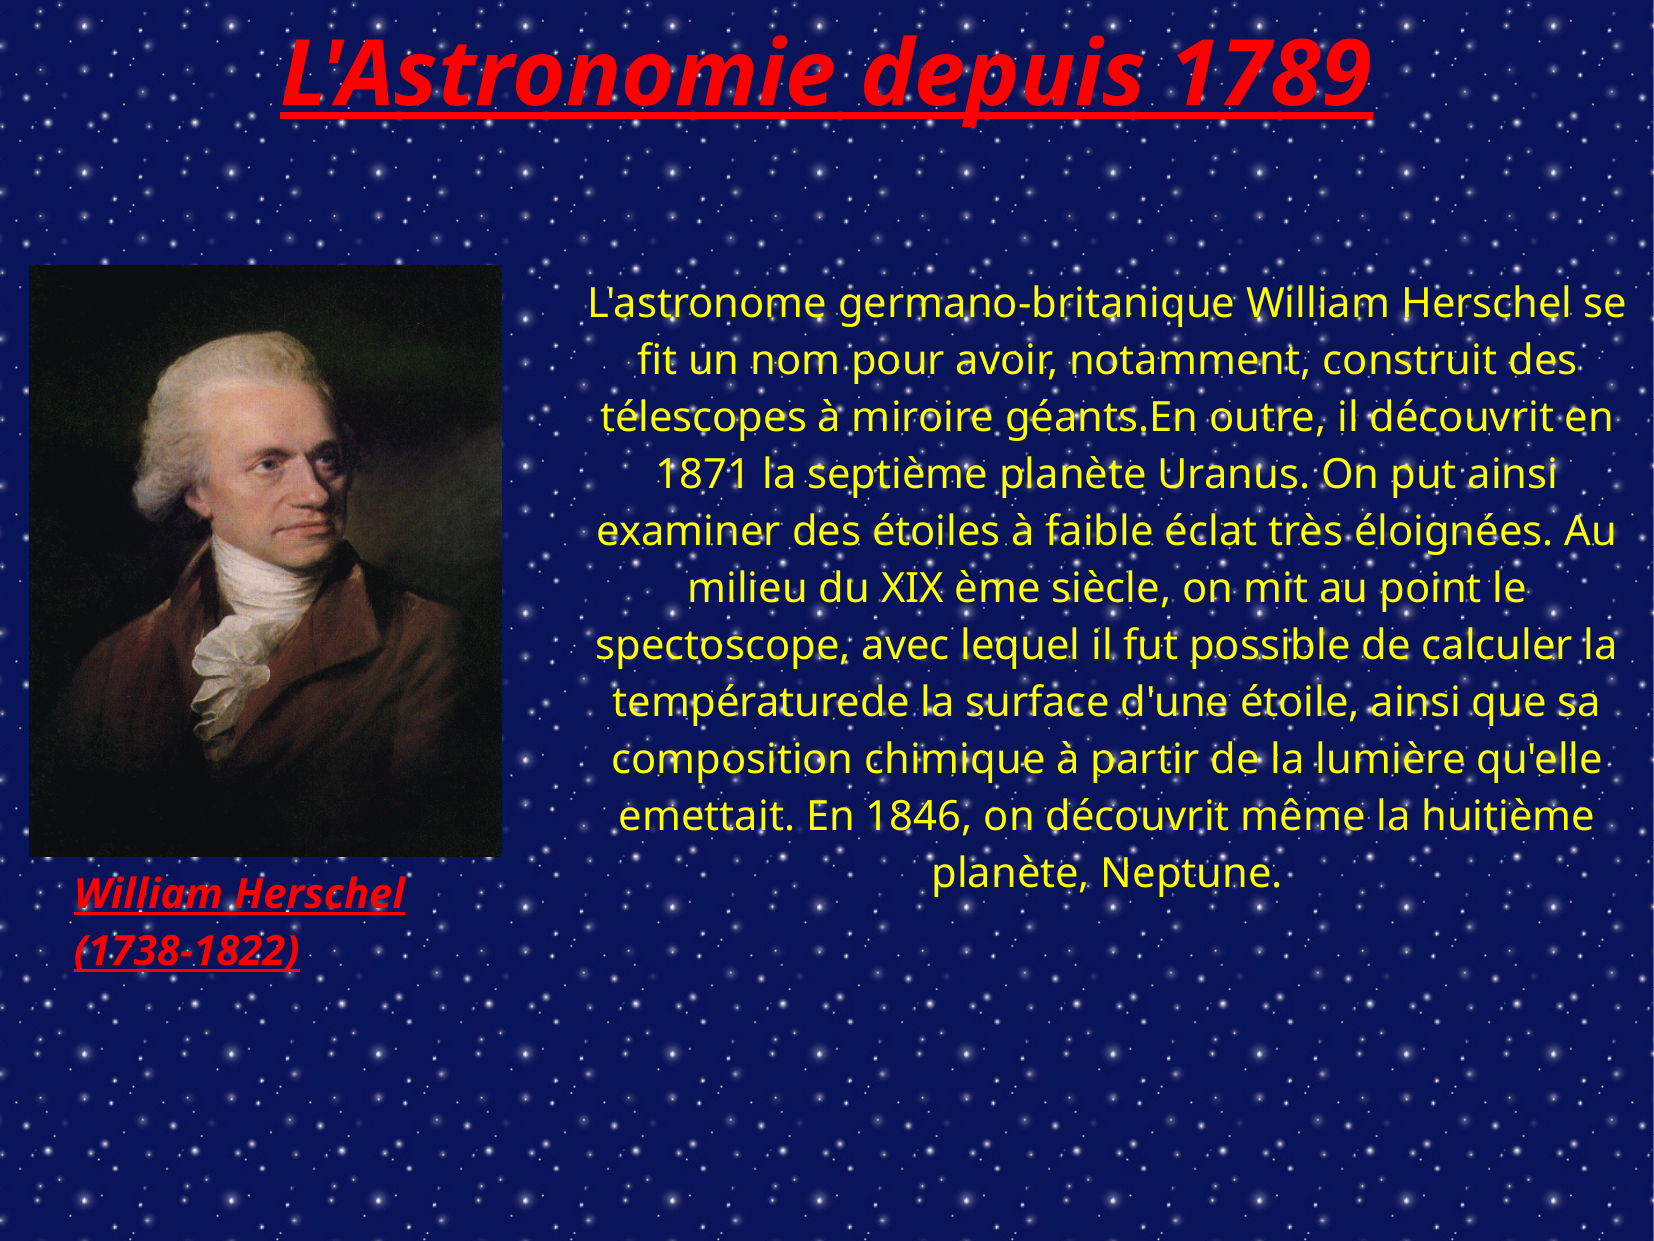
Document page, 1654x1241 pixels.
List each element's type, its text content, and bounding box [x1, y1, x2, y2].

text_box L'astronome germano-britanique William Herschel se fit un nom pour avoir, notamment, construit des télescopes à miroire géants.En outre, il découvrit en 1871 la septième planète Uranus. On put ainsi examiner des étoiles à faible éclat très éloignées. Au milieu du XIX ème siècle, on mit au point le spectoscope, avec lequel il fut possible de calculer la températurede la surface d'une étoile, ainsi que sa composition chimique à partir de la lumière qu'elle emettait. En 1846, on découvrit même la huitième planète, Neptune. [561, 265, 1654, 919]
picture [0, 143, 1654, 1241]
text_box L'Astronomie depuis 1789 [0, 0, 1654, 143]
text_box William Herschel (1738-1822) [59, 856, 502, 988]
